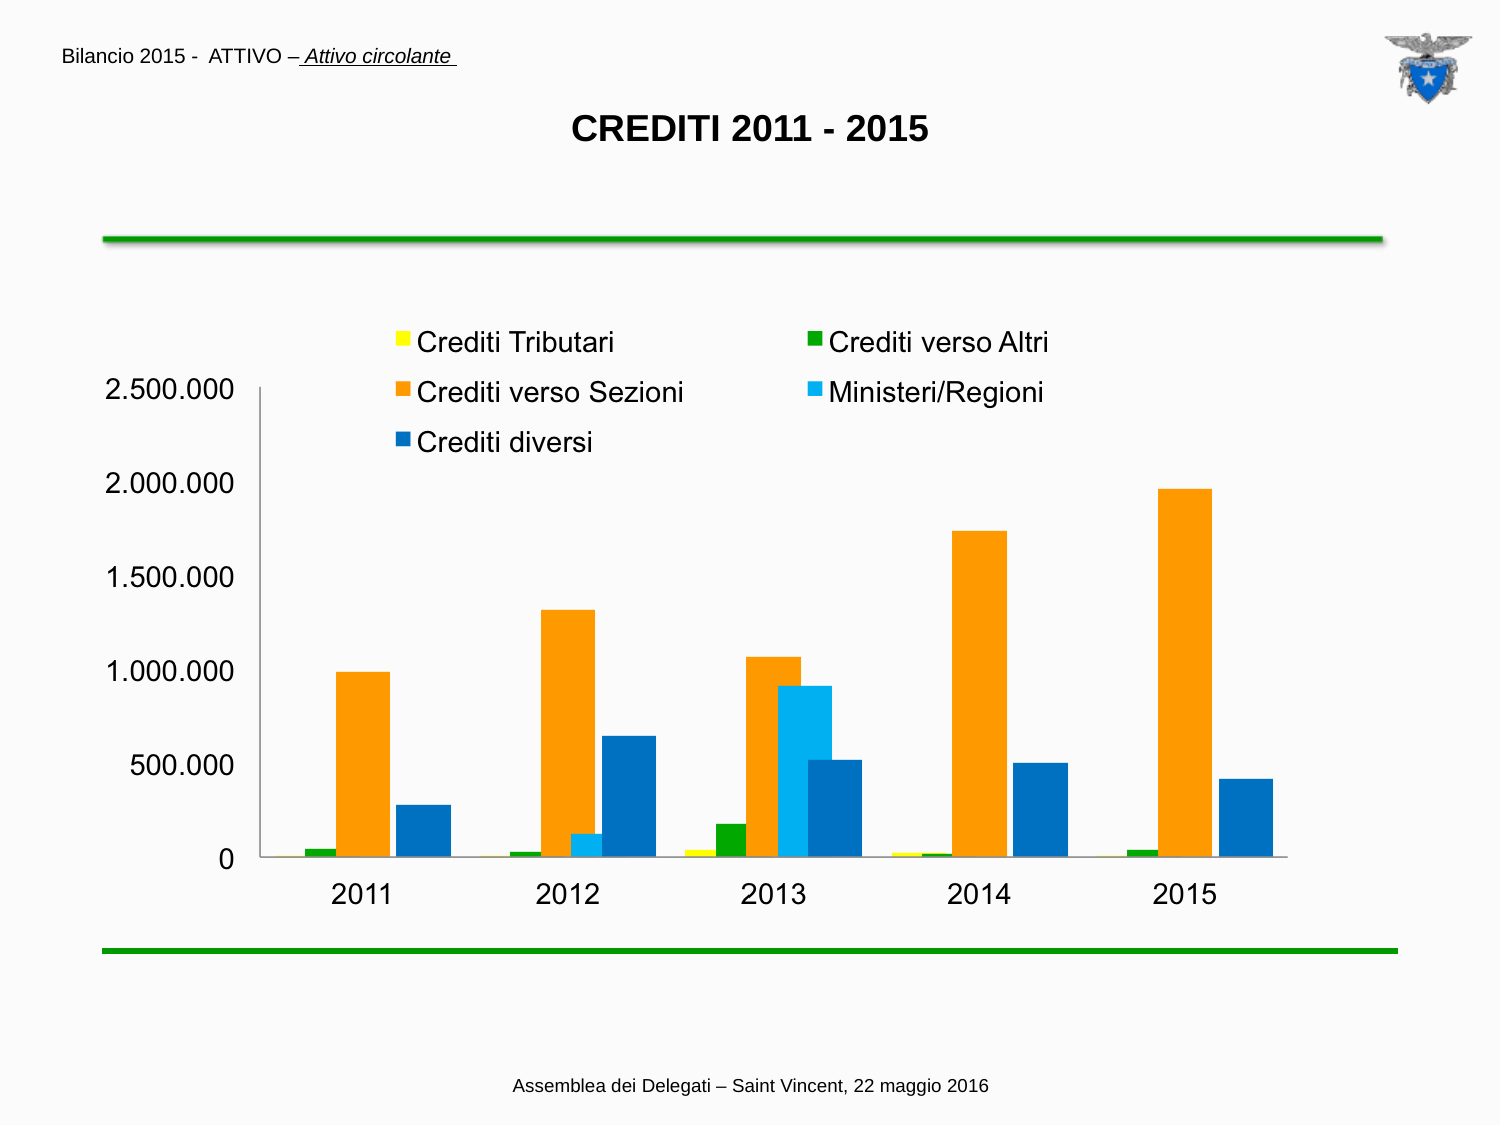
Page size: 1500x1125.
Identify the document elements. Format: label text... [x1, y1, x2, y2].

text_box Bilancio 2015 - ATTIVO – Attivo circolante [46, 35, 516, 76]
text_box Assemblea dei Delegati – Saint Vincent, 22 maggio 2016 [263, 1066, 1238, 1105]
picture [1382, 29, 1477, 112]
text_box CREDITI 2011 - 2015 [259, 105, 1241, 147]
picture [93, 195, 1407, 925]
